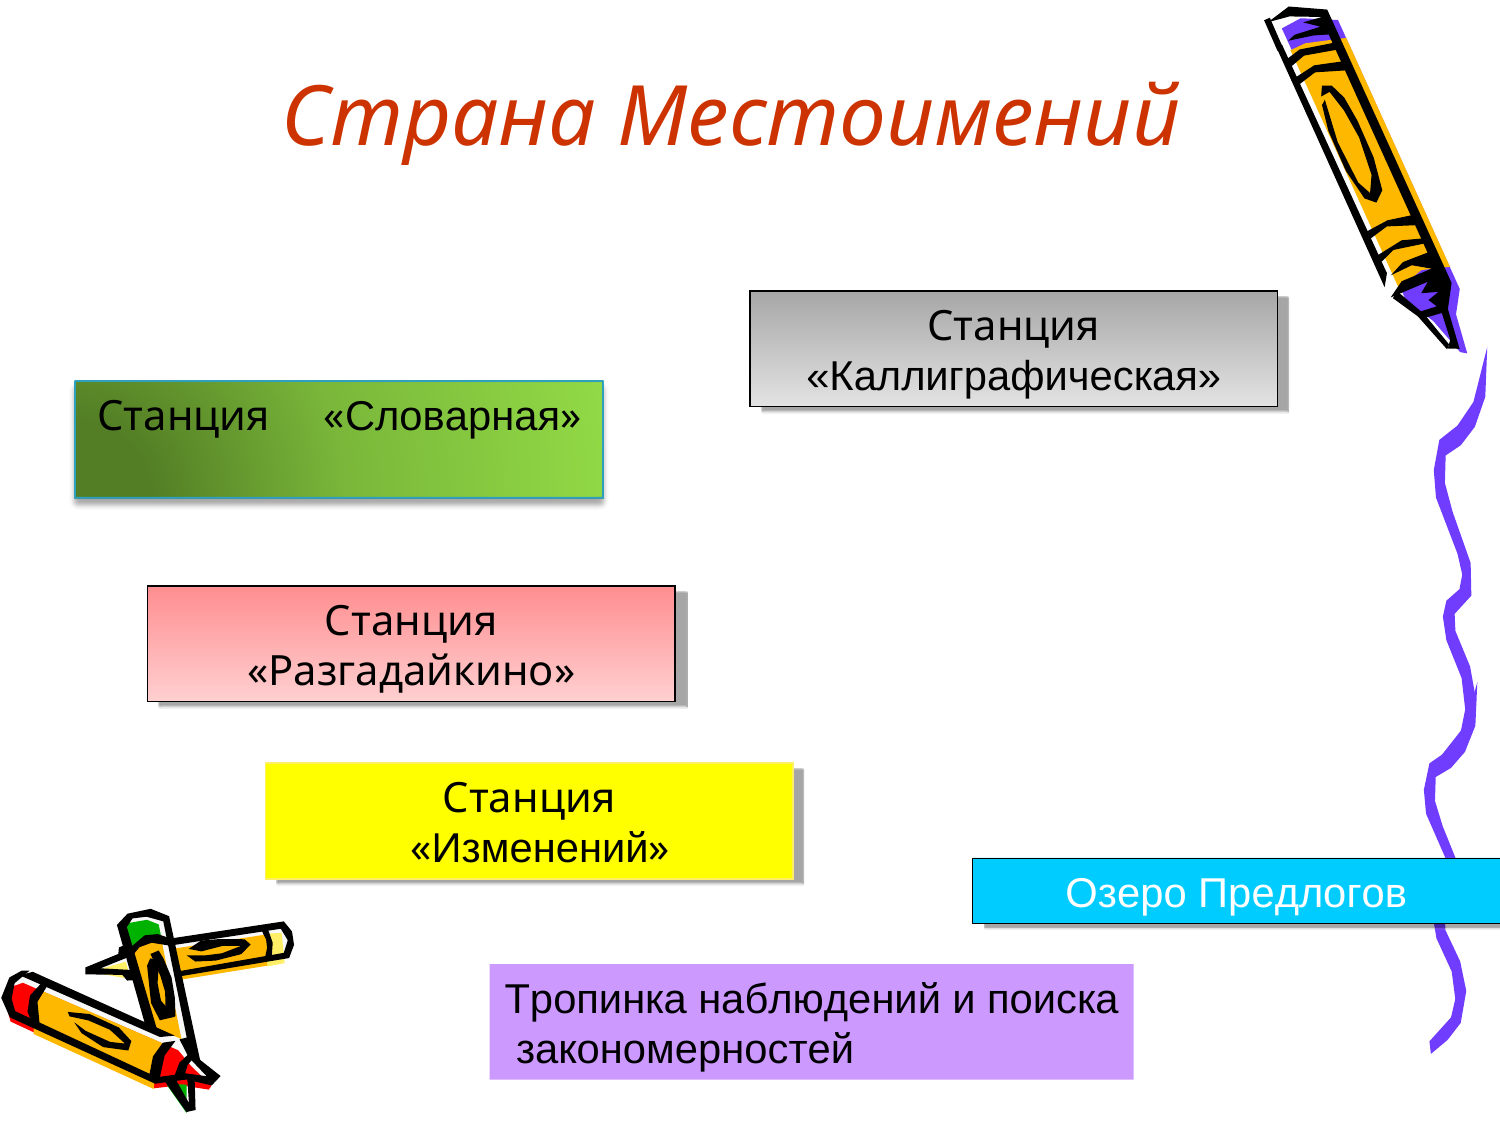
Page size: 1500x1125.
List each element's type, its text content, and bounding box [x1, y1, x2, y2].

picture [64, 373, 614, 515]
text_box Тропинка наблюдений и поиска закономерностей [489, 964, 1134, 1080]
text_box Озеро Предлогов [972, 857, 1500, 924]
text_box Страна Местоимений [267, 54, 1197, 171]
text_box Станция «Каллиграфическая» [750, 290, 1278, 407]
text_box Станция «Словарная» [75, 381, 604, 447]
text_box Станция «Разгадайкино» [147, 586, 676, 702]
text_box Станция «Изменений» [265, 763, 794, 879]
